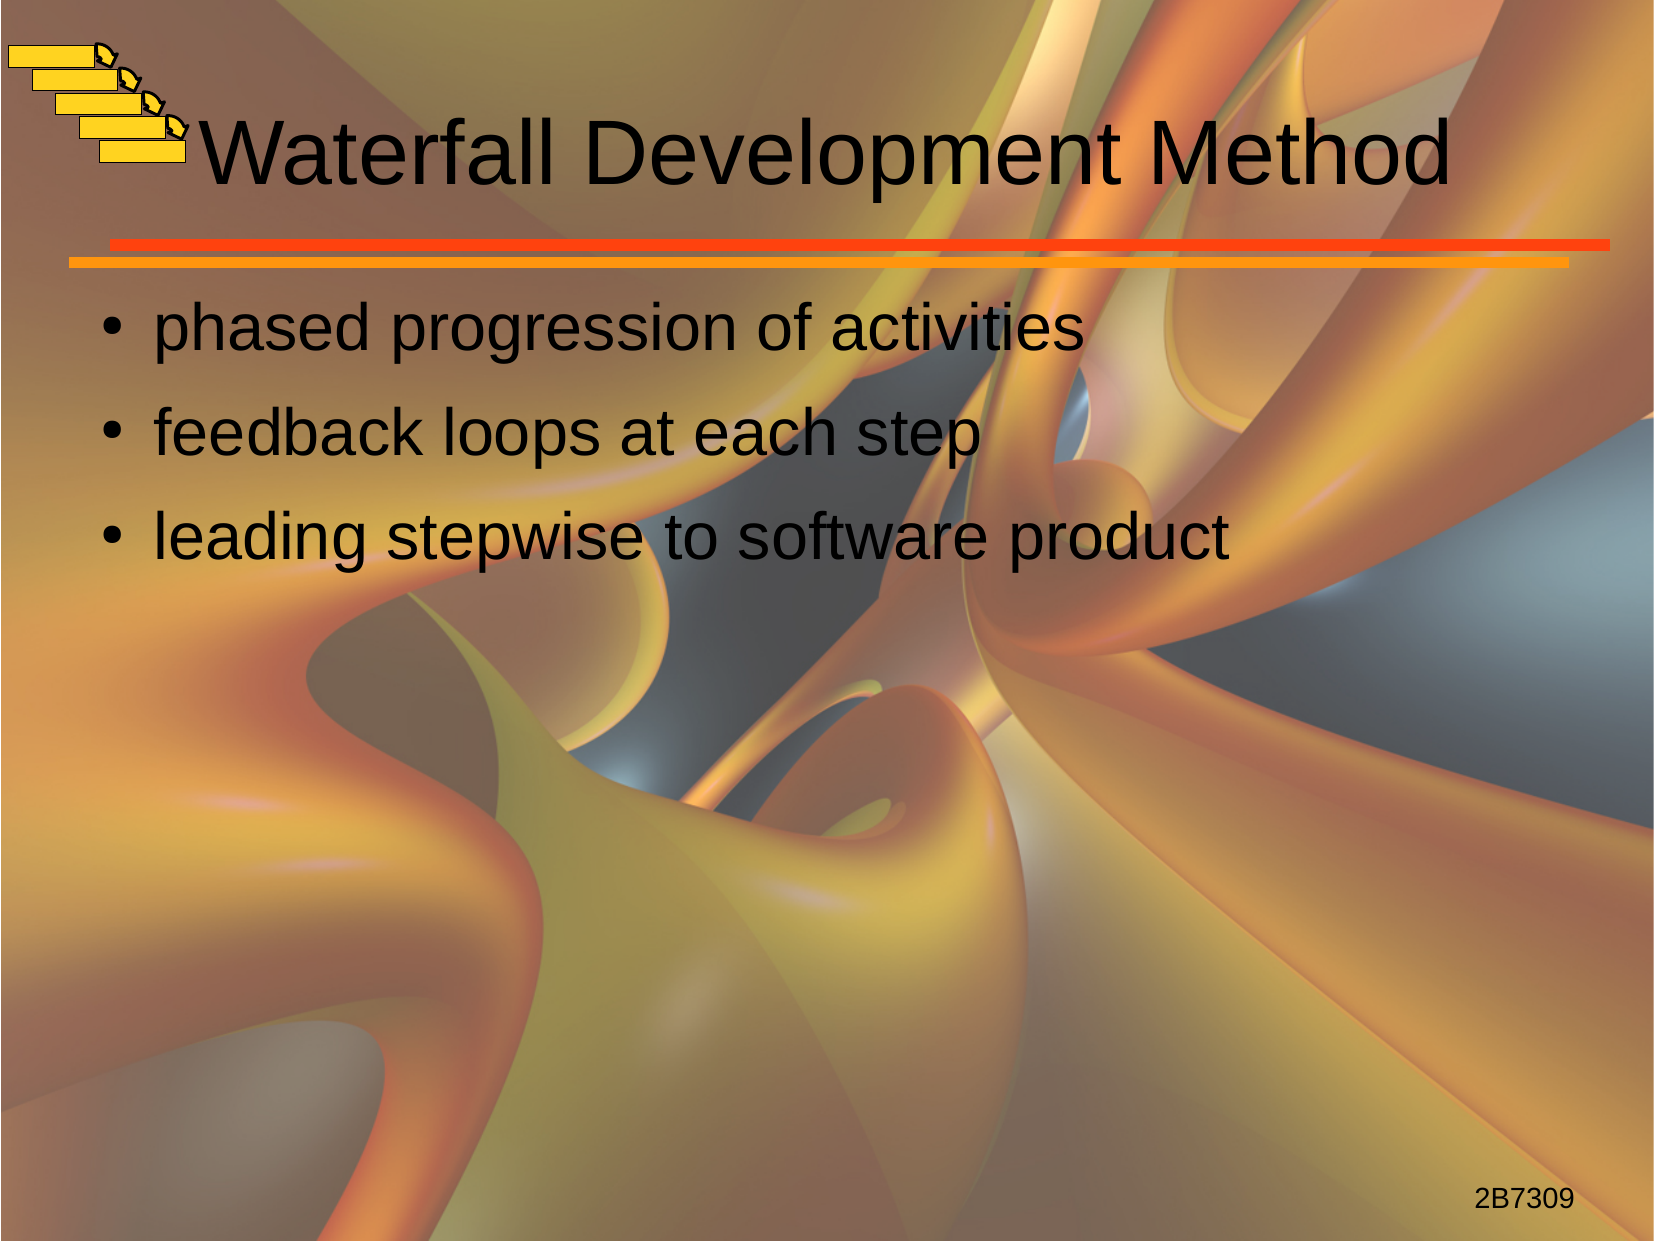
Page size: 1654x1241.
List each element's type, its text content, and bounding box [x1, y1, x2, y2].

text_box [32, 69, 118, 91]
title Waterfall Development Method [82, 56, 1571, 250]
text_box [55, 93, 142, 115]
text_box [119, 68, 141, 92]
list phased progression of activities feedback loops at each step leading stepwise to software product [82, 290, 1571, 1094]
text_box [96, 43, 118, 68]
text_box [8, 45, 95, 68]
text_box [79, 91, 189, 163]
